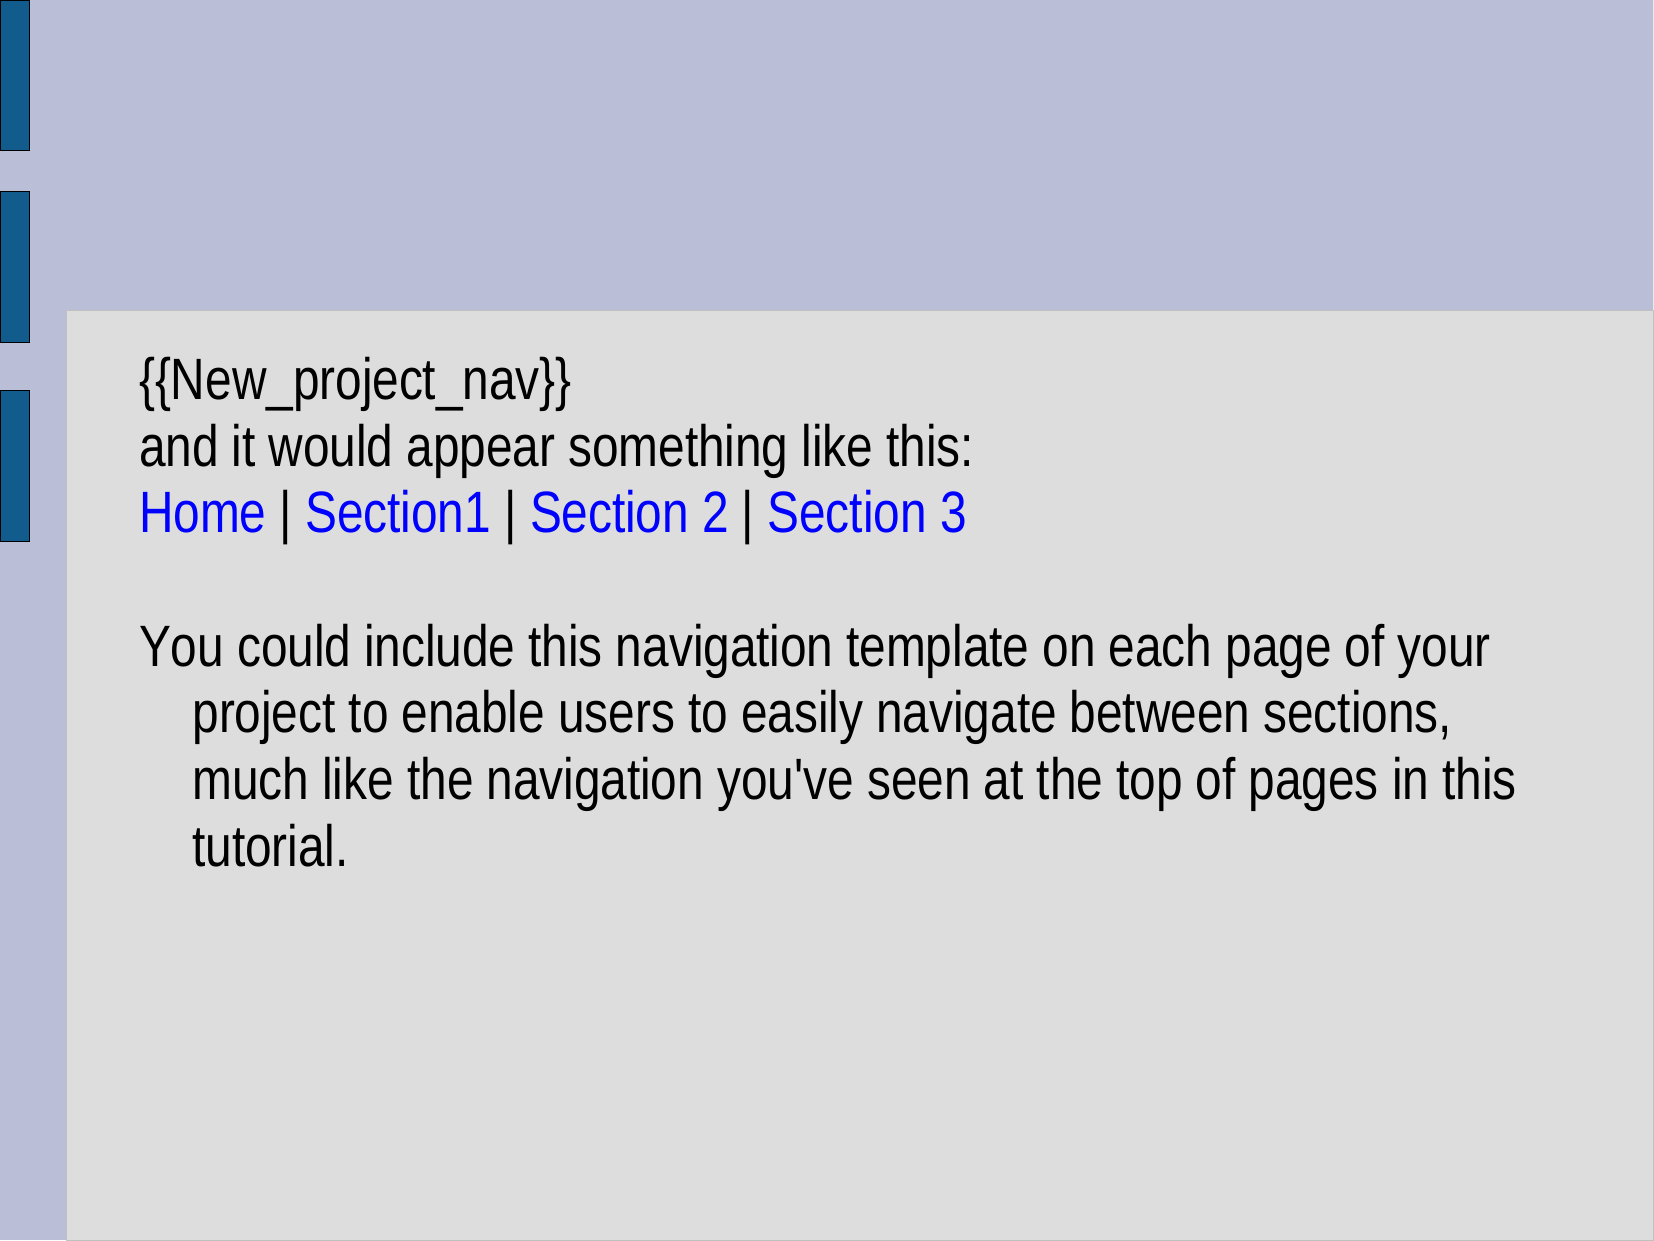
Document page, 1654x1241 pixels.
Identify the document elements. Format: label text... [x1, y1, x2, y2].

list {{New_project_nav}} and it would appear something like this: Home | Section1 | Section 2 | Section 3 You could include this navigation template on each page of your project to enable users to easily navigate between sections, much like the navigation you've seen at the top of pages in this tutorial. [121, 344, 1534, 1127]
